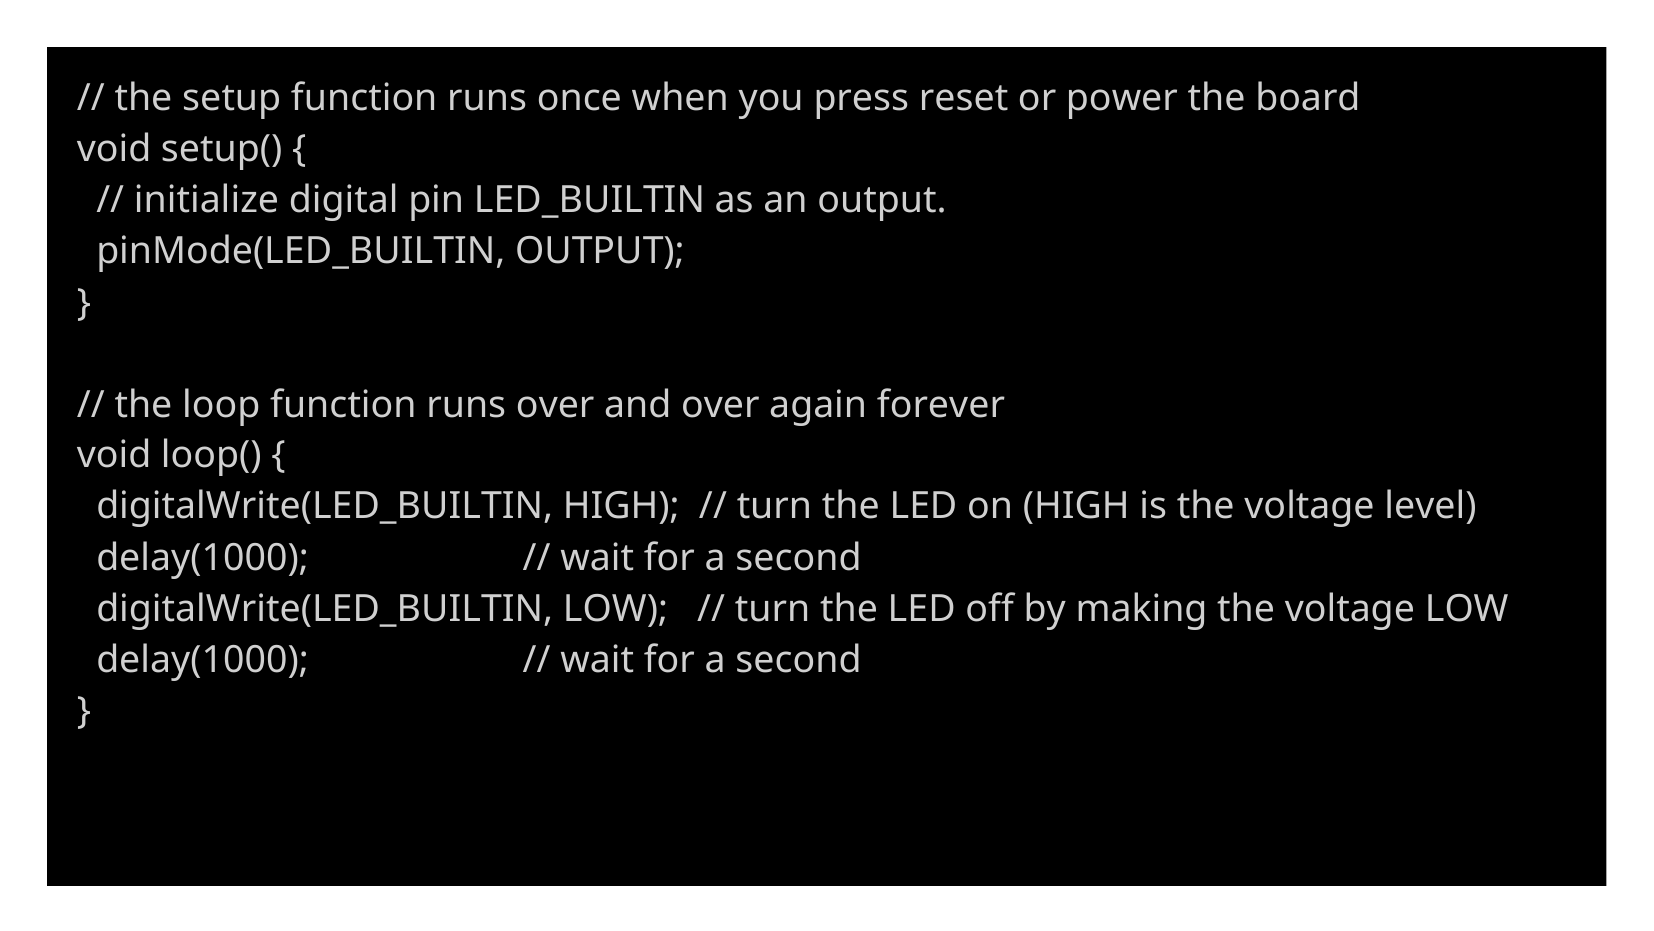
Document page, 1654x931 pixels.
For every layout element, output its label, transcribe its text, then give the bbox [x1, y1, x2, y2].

text_box // the setup function runs once when you press reset or power the board void setup() { // initialize digital pin LED_BUILTIN as an output. pinMode(LED_BUILTIN, OUTPUT); } // the loop function runs over and over again forever void loop() { digitalWrite(LED_BUILTIN, HIGH); // turn the LED on (HIGH is the voltage level) delay(1000); // wait for a second digitalWrite(LED_BUILTIN, LOW); // turn the LED off by making the voltage LOW delay(1000); // wait for a second } [47, 47, 1607, 886]
